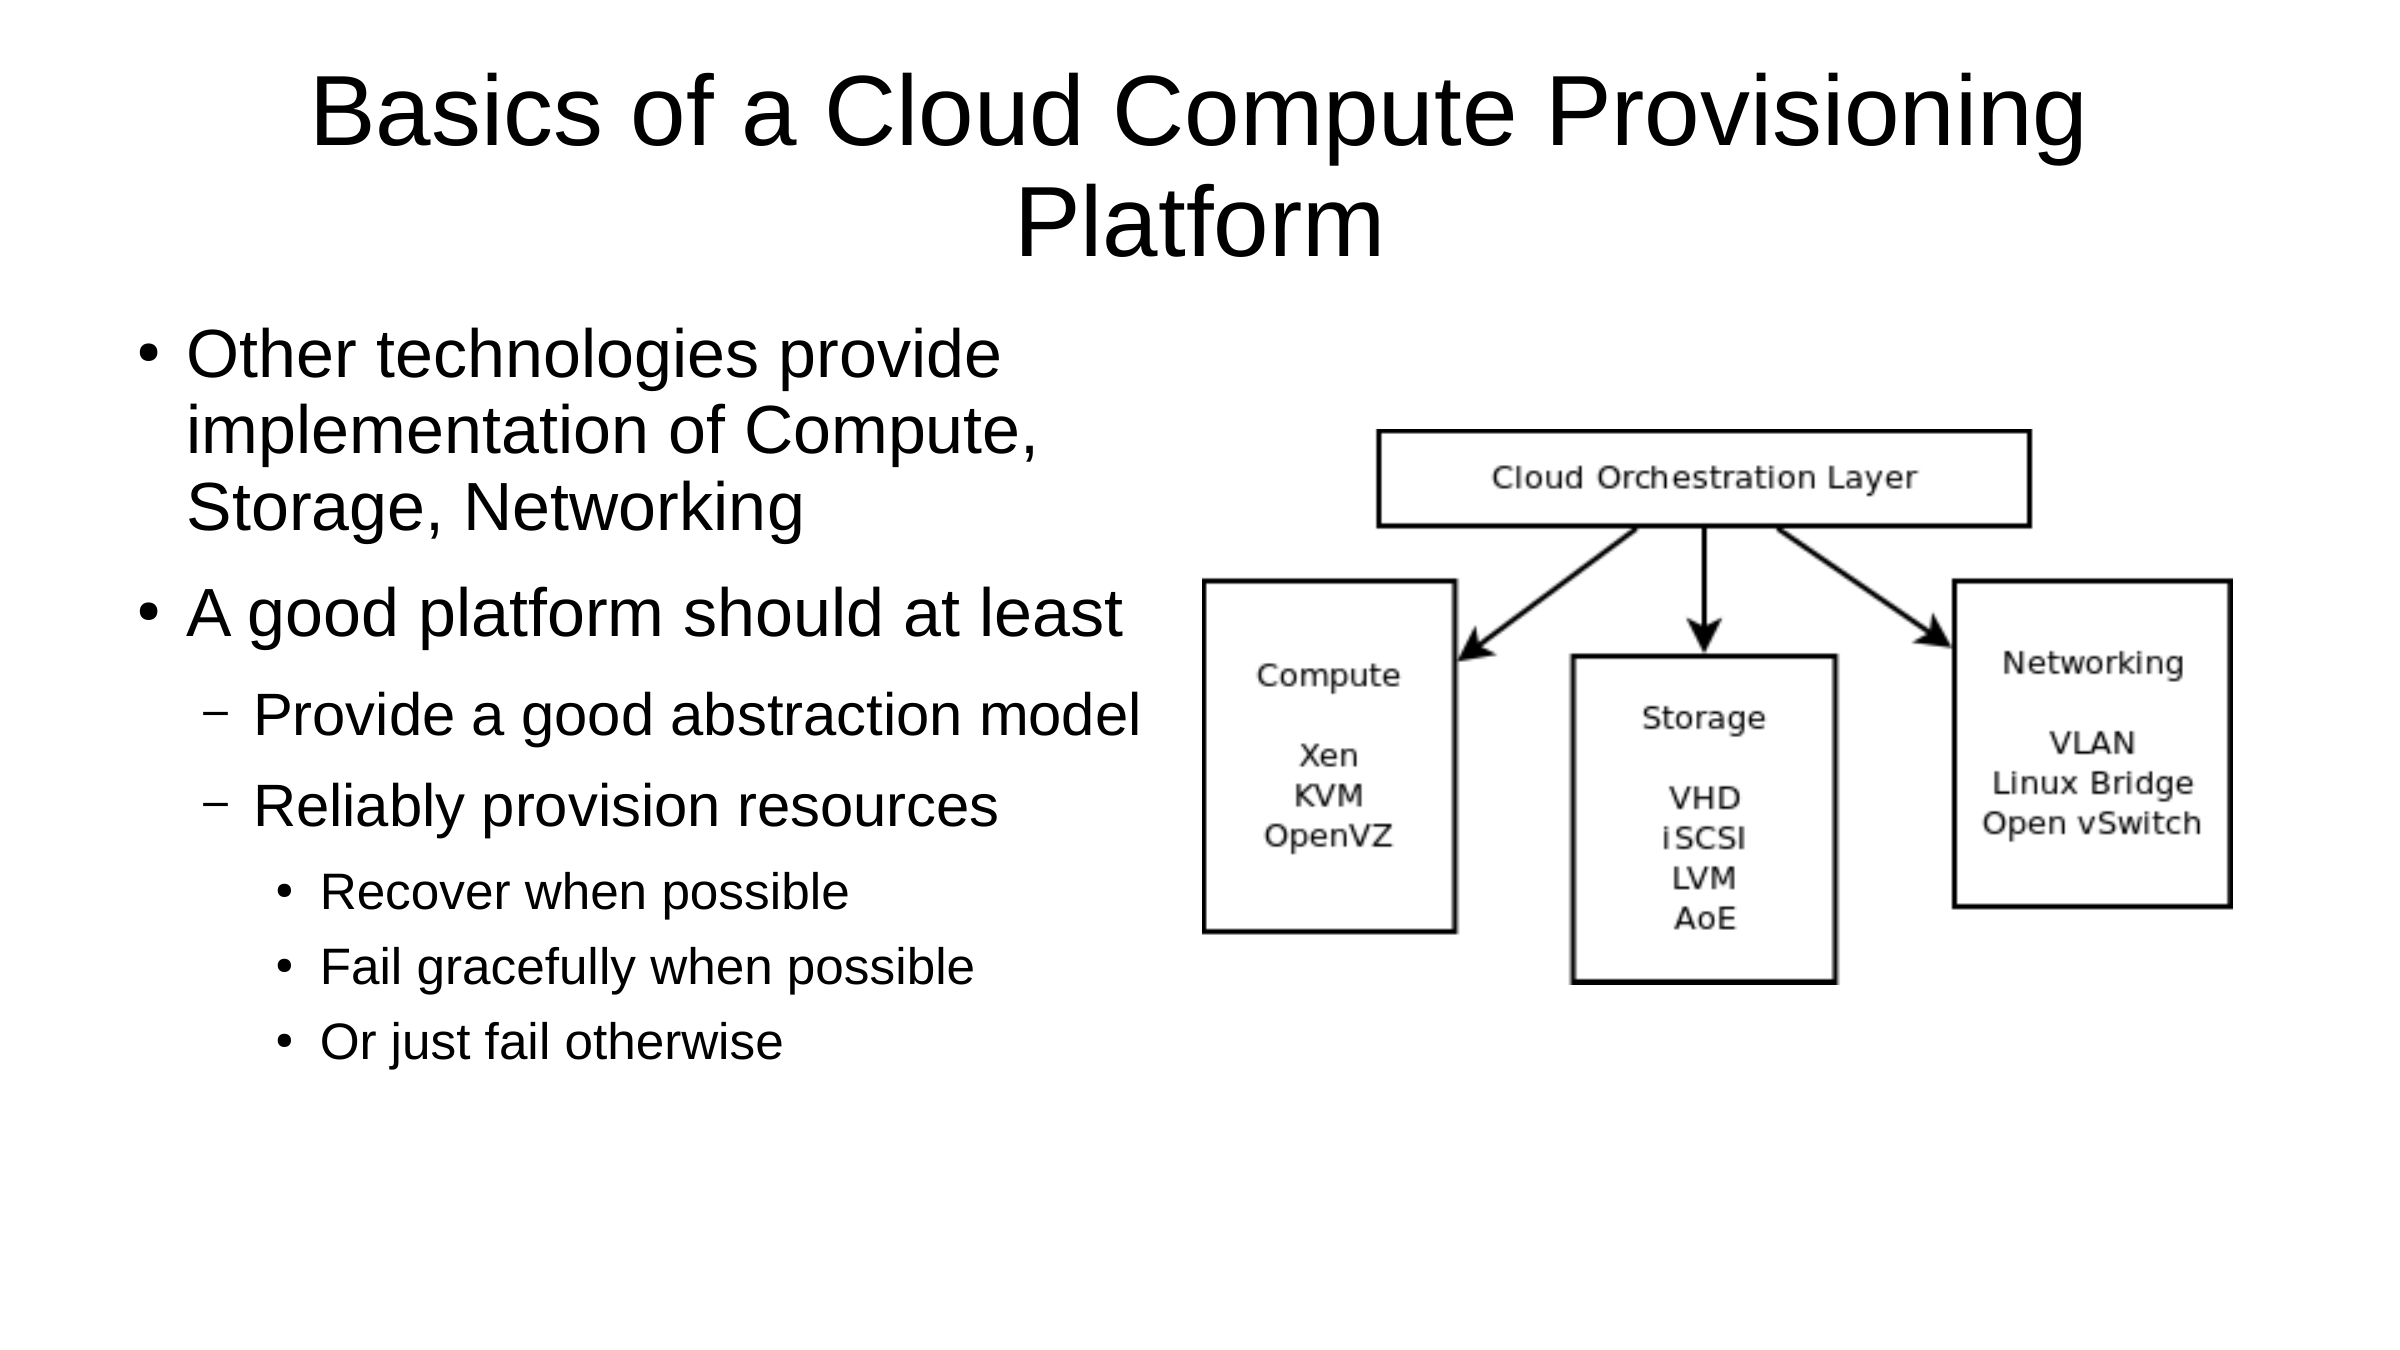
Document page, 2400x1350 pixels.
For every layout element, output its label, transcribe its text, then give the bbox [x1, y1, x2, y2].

title Basics of a Cloud Compute Provisioning Platform [120, 53, 2280, 280]
list Other technologies provide implementation of Compute, Storage, Networking A good platform should at least Provide a good abstraction model Reliably provision resources Recover when possible Fail gracefully when possible Or just fail otherwise [120, 315, 1151, 1099]
picture [1202, 429, 2233, 985]
